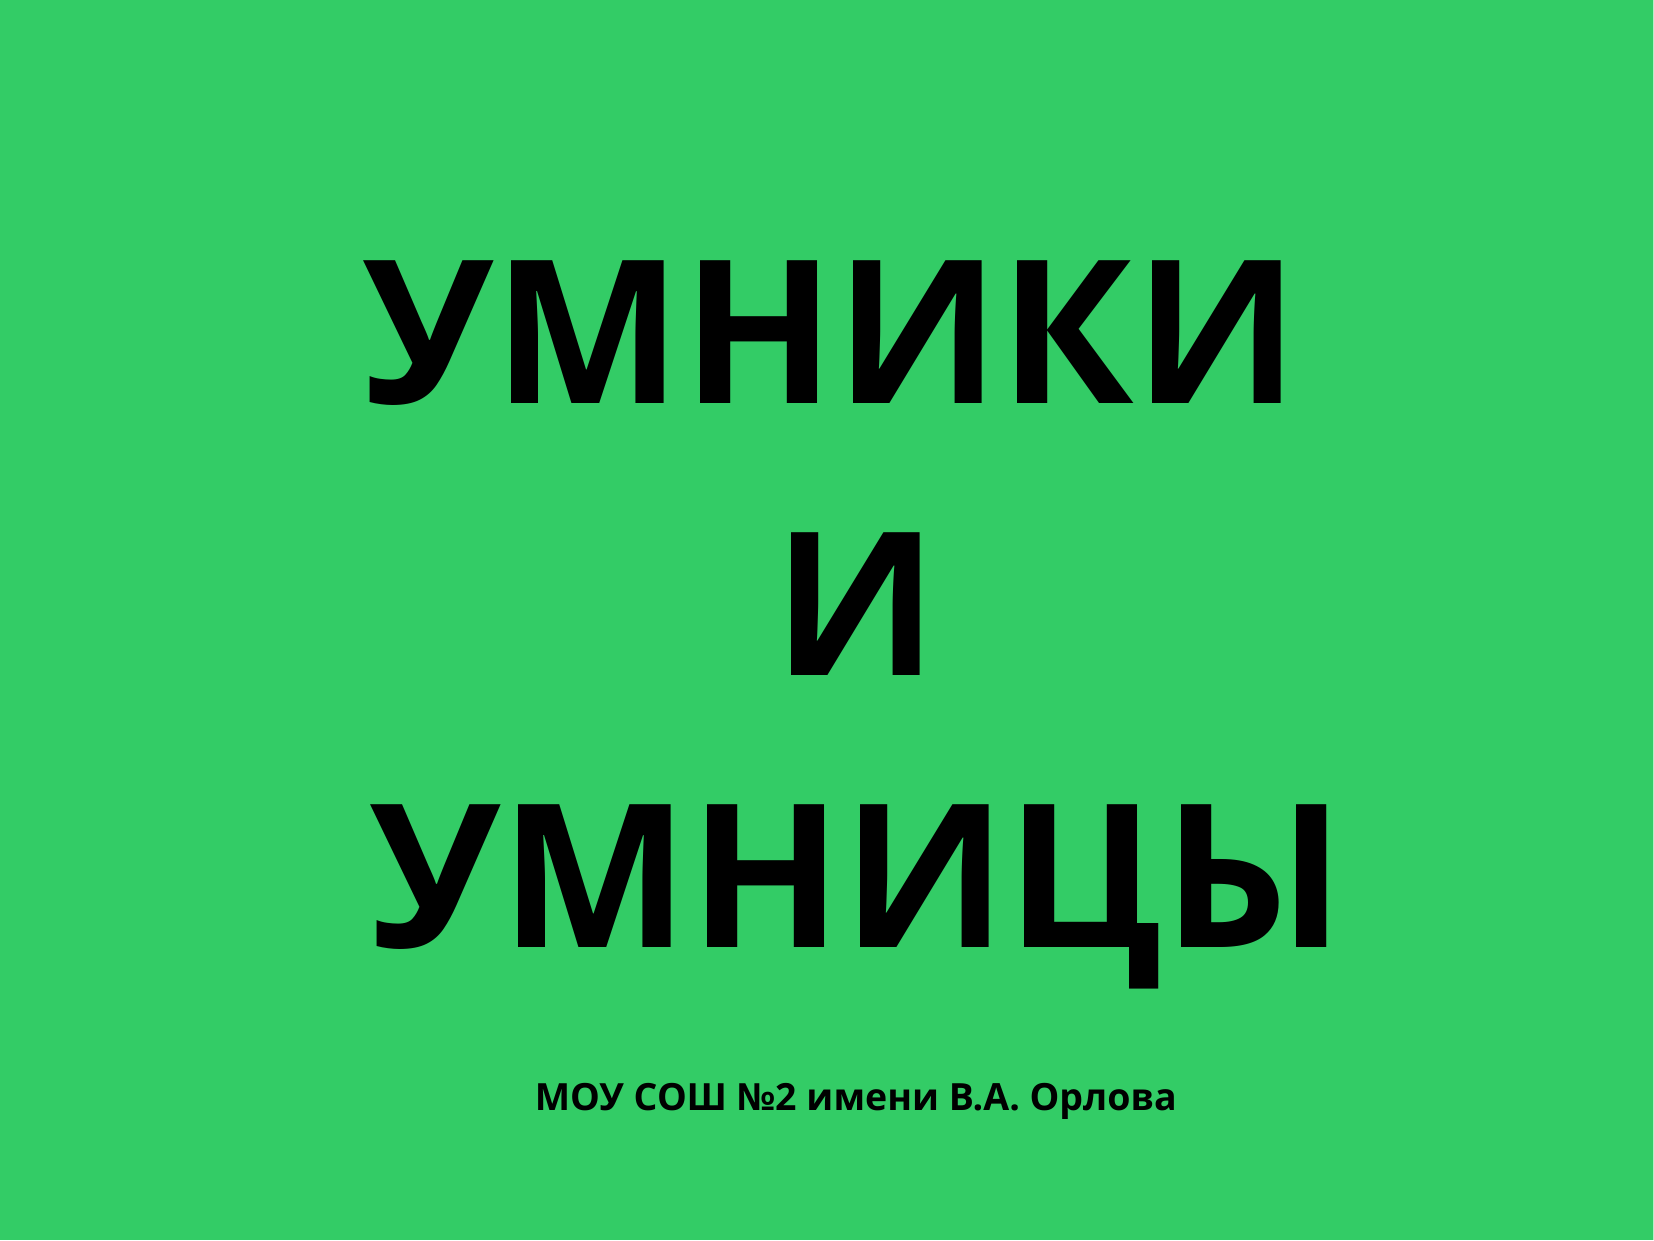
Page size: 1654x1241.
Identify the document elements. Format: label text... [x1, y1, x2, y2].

text_box УМНИКИ И УМНИЦЫ [177, 181, 1536, 974]
text_box МОУ СОШ №2 имени В.А. Орлова [118, 1062, 1595, 1125]
